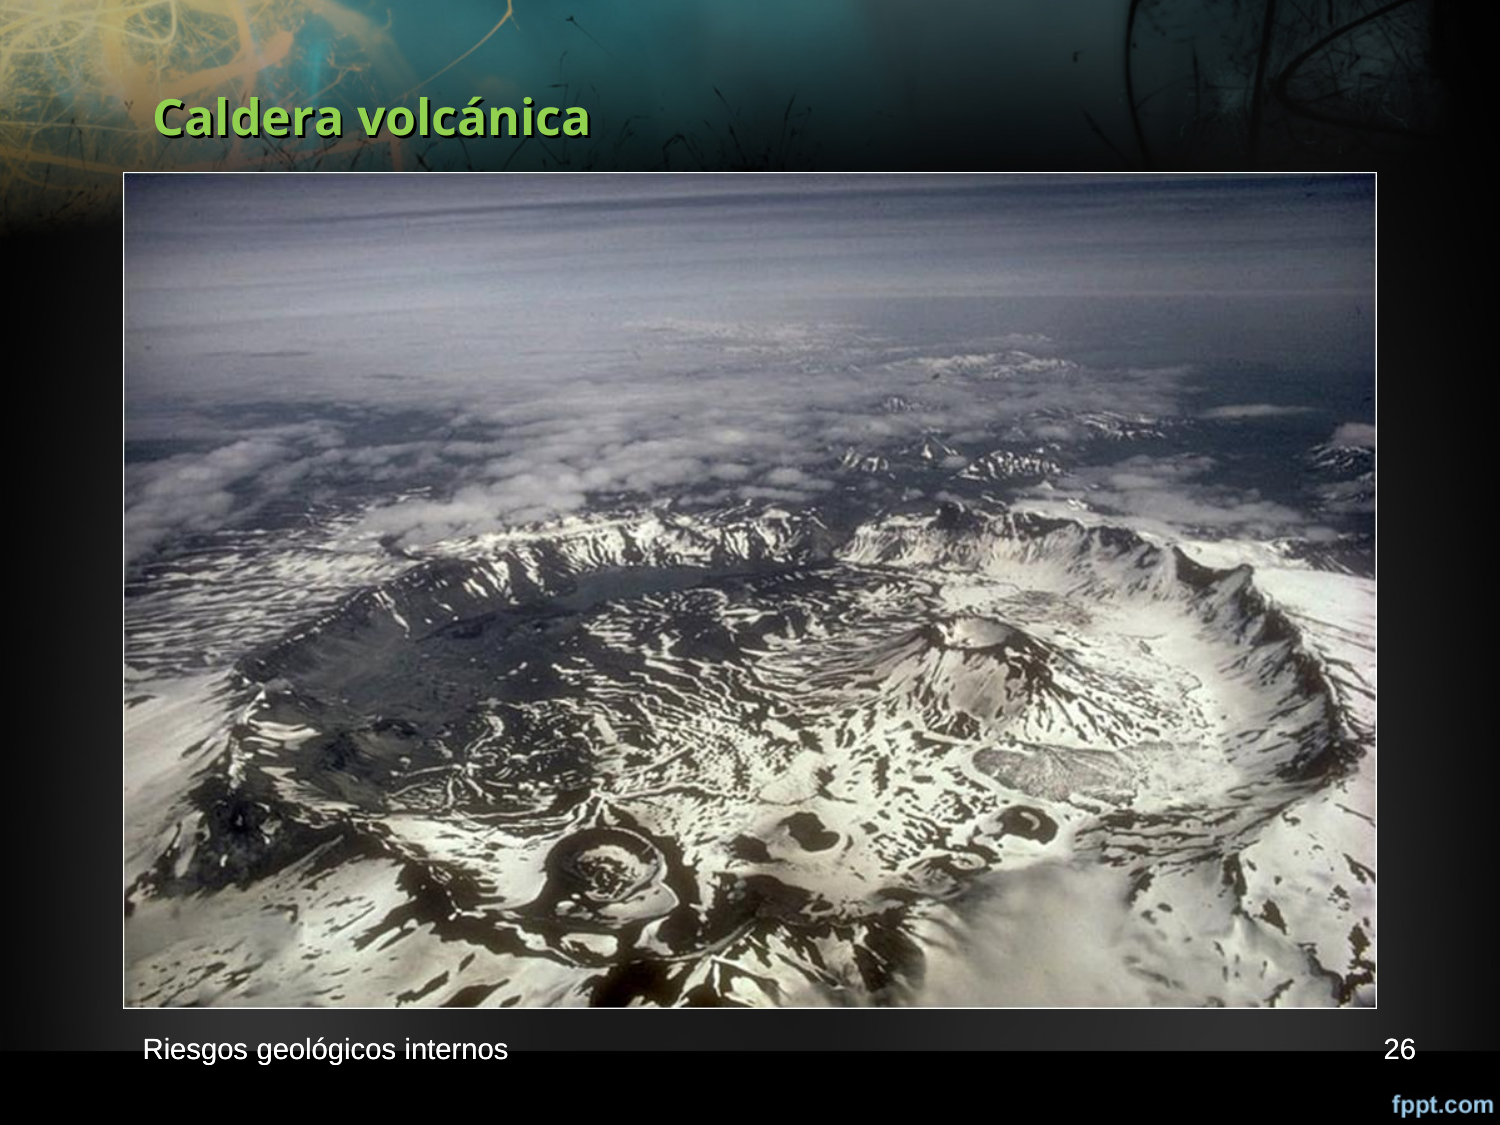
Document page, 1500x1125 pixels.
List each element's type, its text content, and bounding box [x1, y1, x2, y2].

text_box Riesgos geológicos internos [88, 1023, 564, 1102]
text_box <número> [1080, 1023, 1431, 1102]
picture [0, 0, 1500, 1125]
text_box Caldera volcánica [138, 78, 608, 154]
